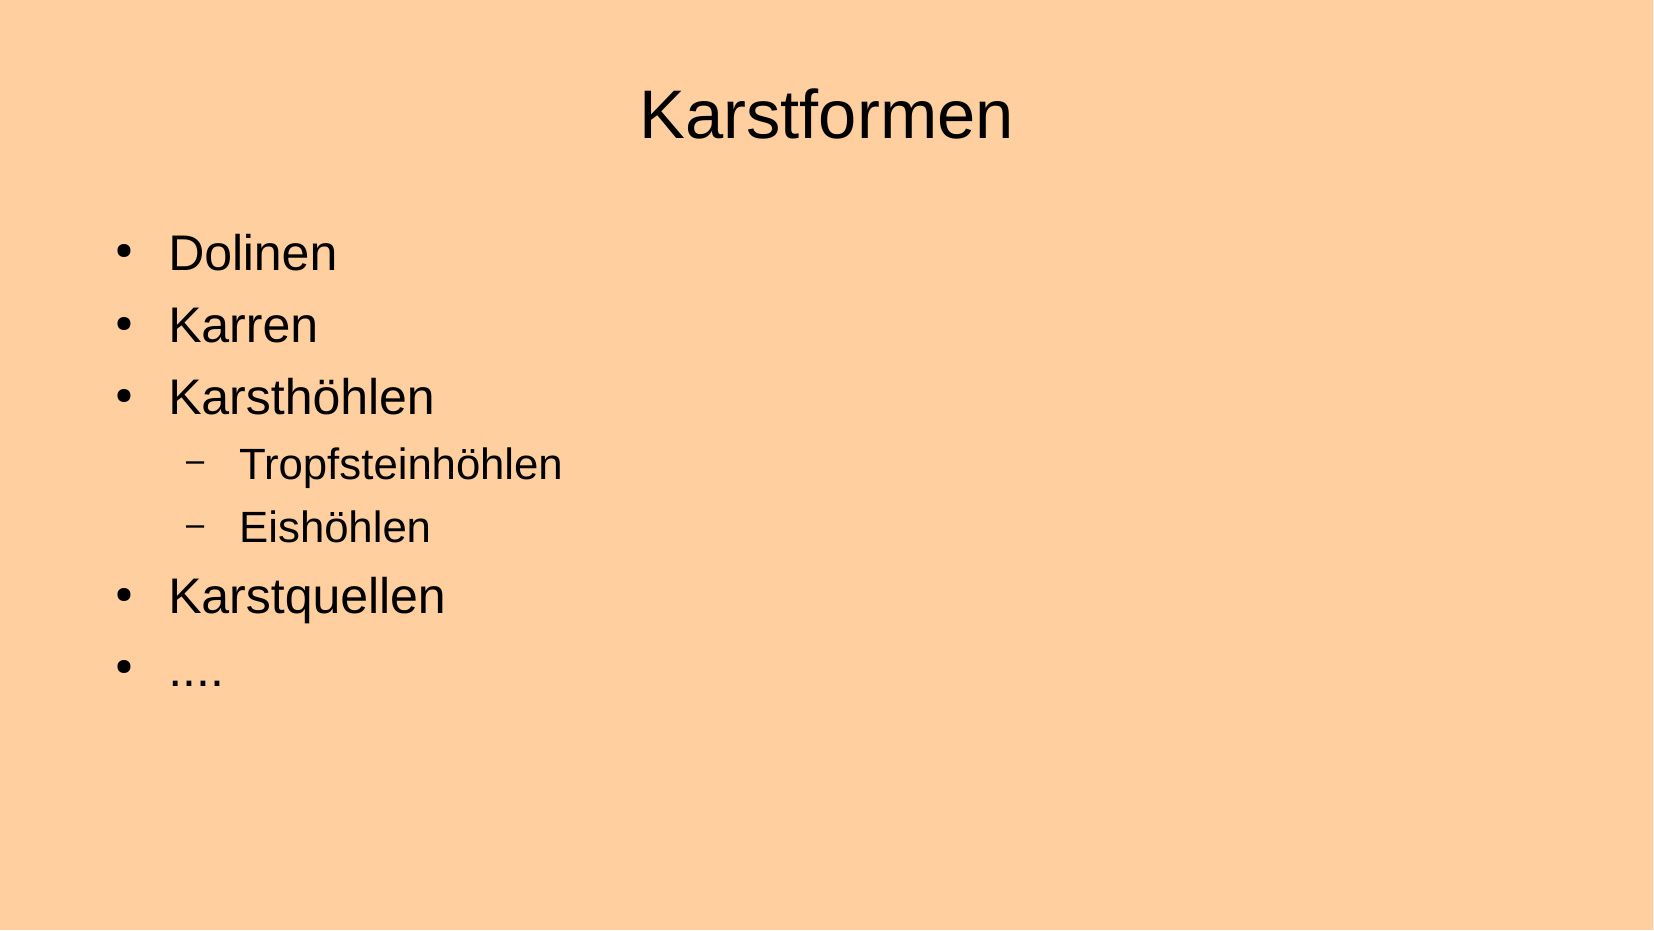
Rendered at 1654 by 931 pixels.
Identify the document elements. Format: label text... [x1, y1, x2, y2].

list Dolinen Karren Karsthöhlen Tropfsteinhöhlen Eishöhlen Karstquellen .... [82, 217, 1571, 831]
title Karstformen [82, 37, 1571, 193]
